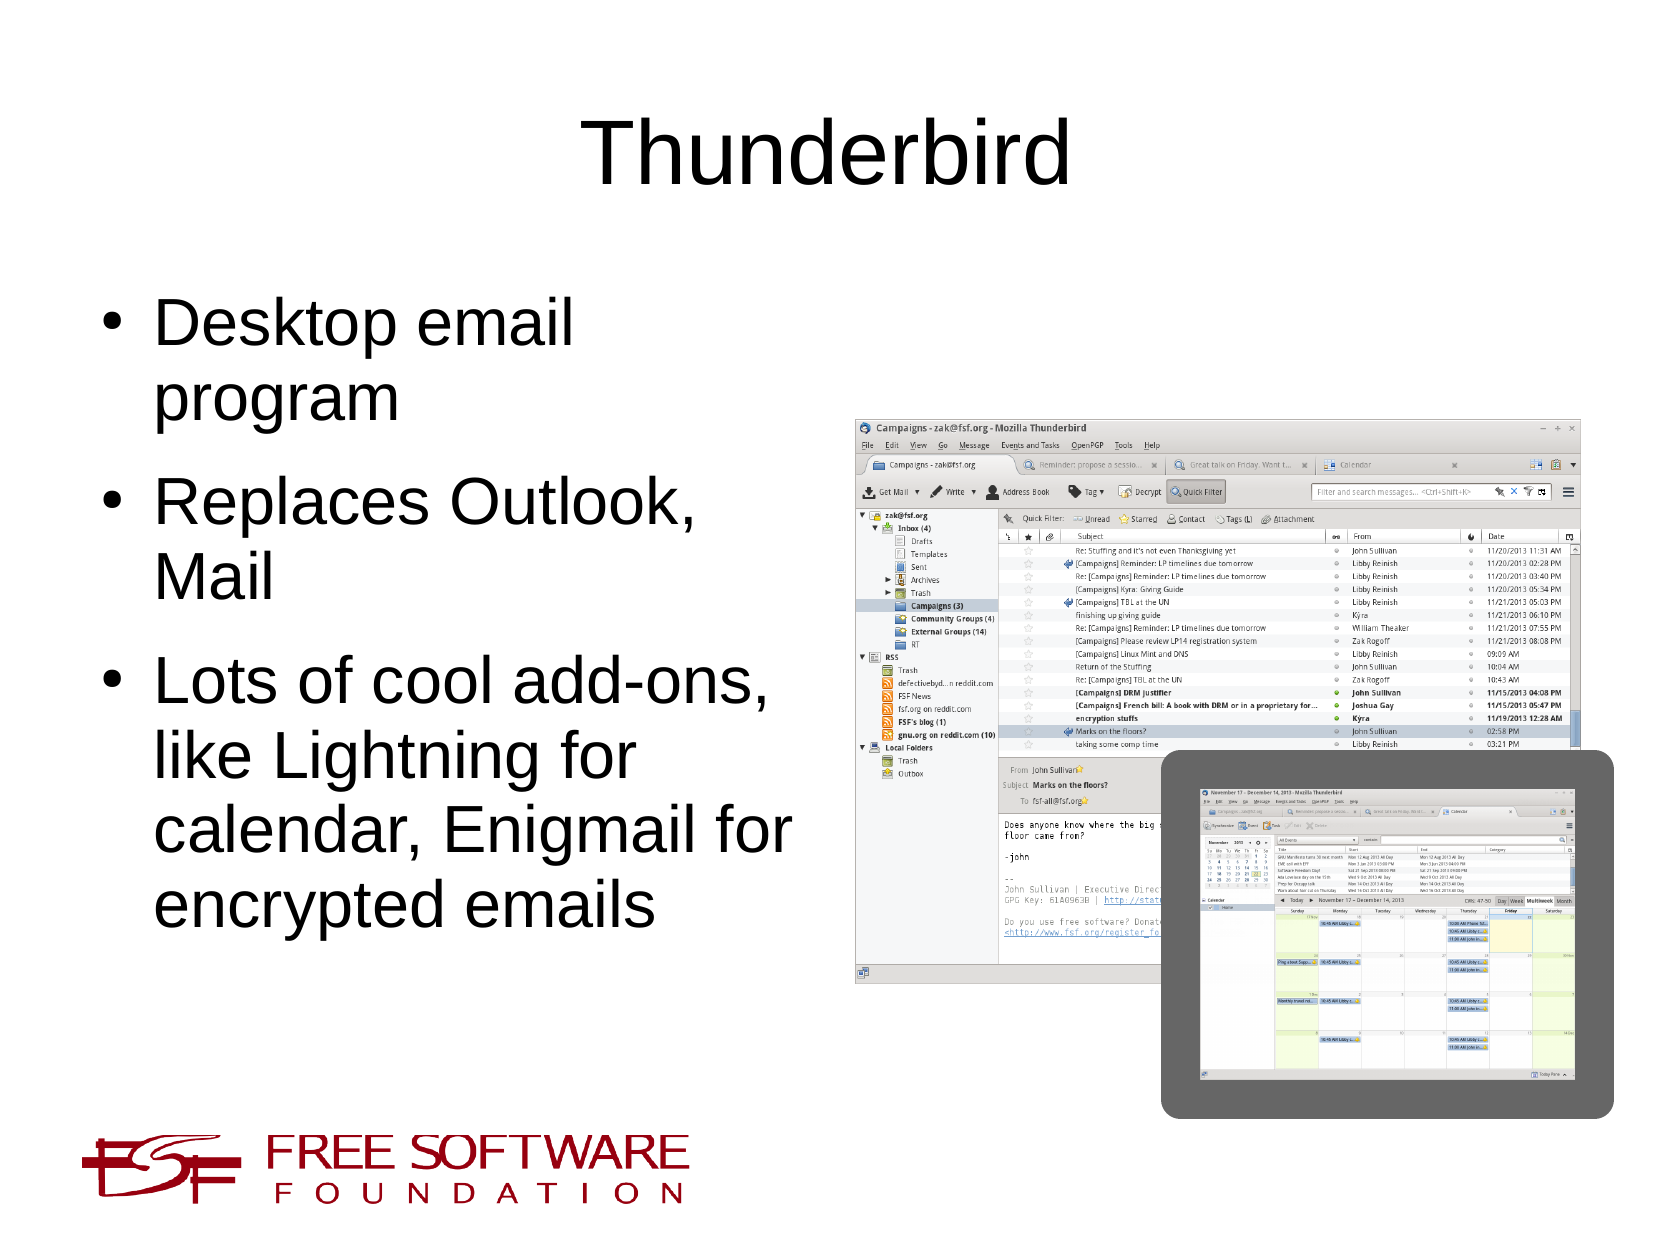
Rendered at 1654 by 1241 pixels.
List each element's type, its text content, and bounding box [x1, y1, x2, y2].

picture [1200, 788, 1576, 1081]
picture [855, 419, 1581, 984]
list Desktop email program Replaces Outlook, Mail Lots of cool add-ons, like Lightning for calendar, Enigmail for encrypted emails [82, 285, 809, 982]
picture [82, 1135, 841, 1224]
title Thunderbird [82, 49, 1571, 257]
